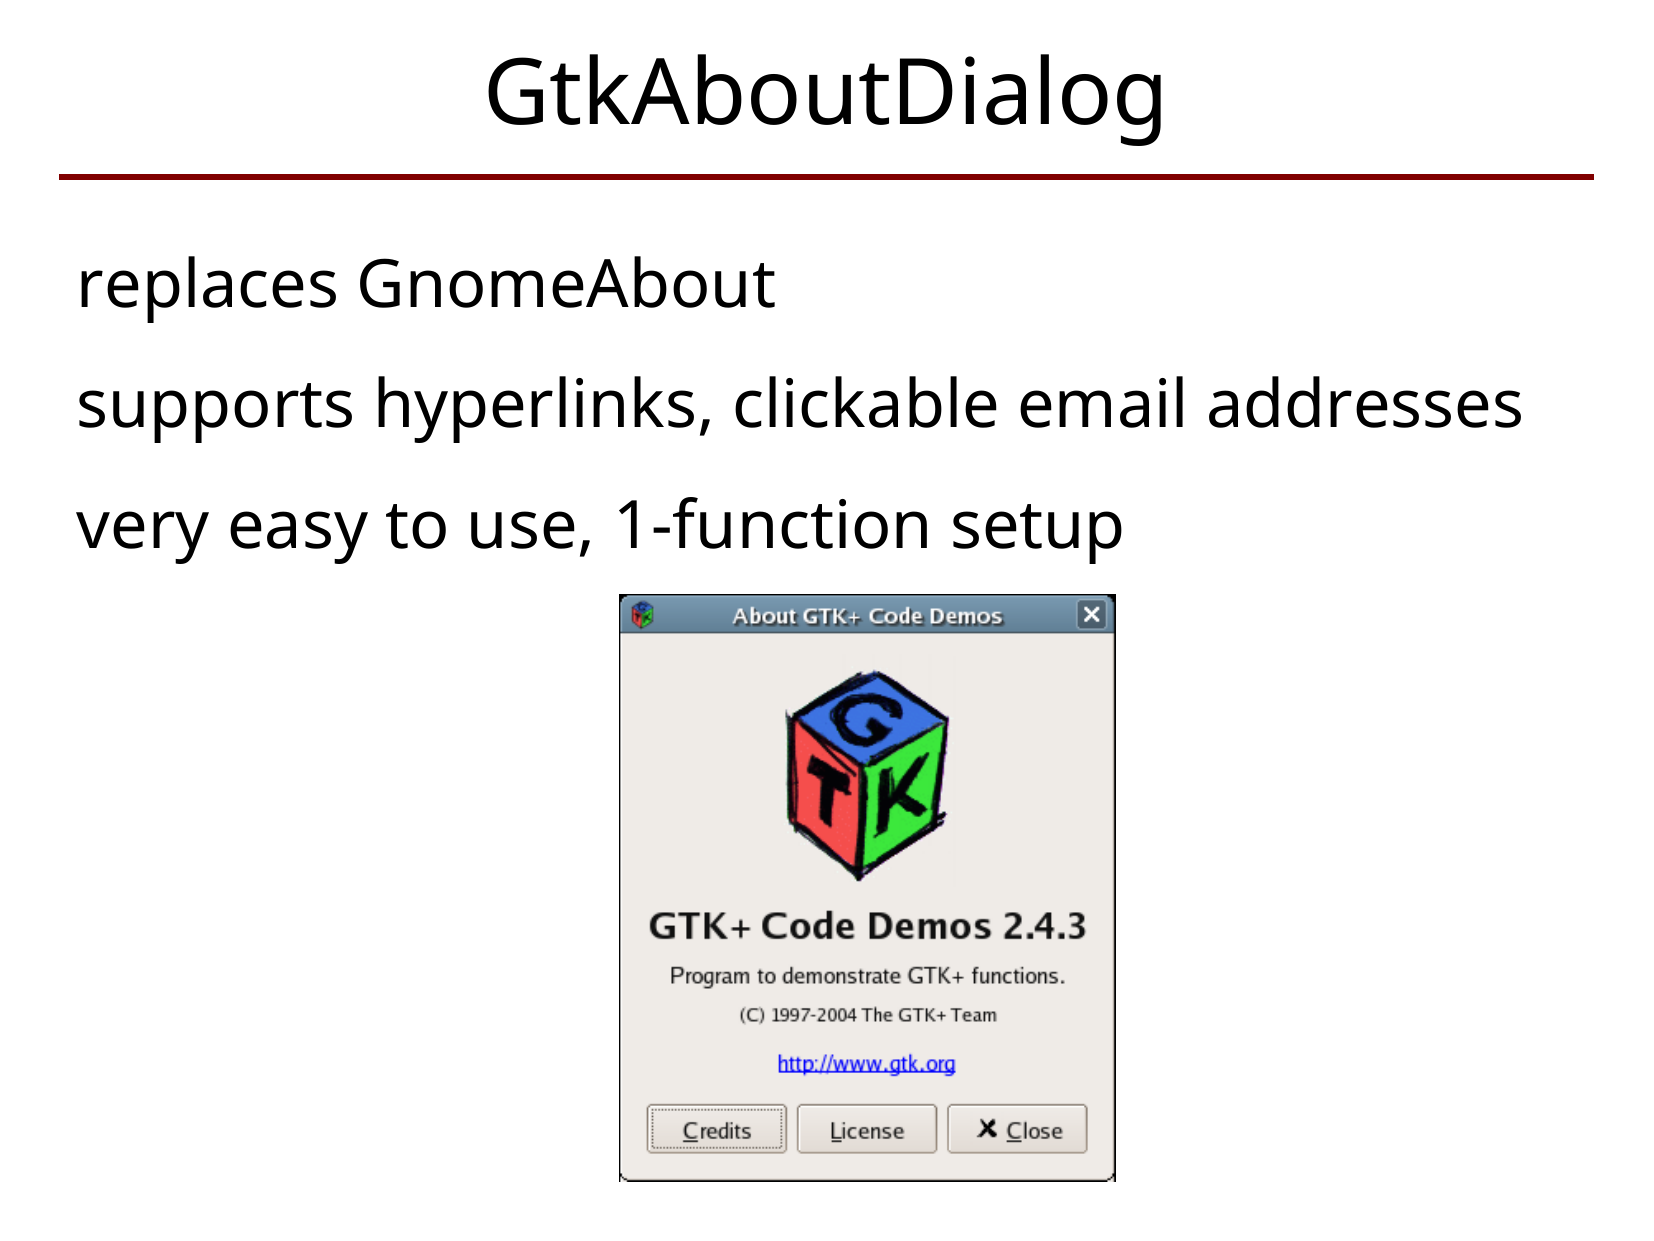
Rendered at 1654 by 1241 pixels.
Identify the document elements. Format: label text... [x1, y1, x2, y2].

list replaces GnomeAbout supports hyperlinks, clickable email addresses very easy to use, 1-function setup [59, 236, 1595, 1182]
picture [619, 594, 1116, 1182]
title GtkAboutDialog [59, 0, 1595, 178]
